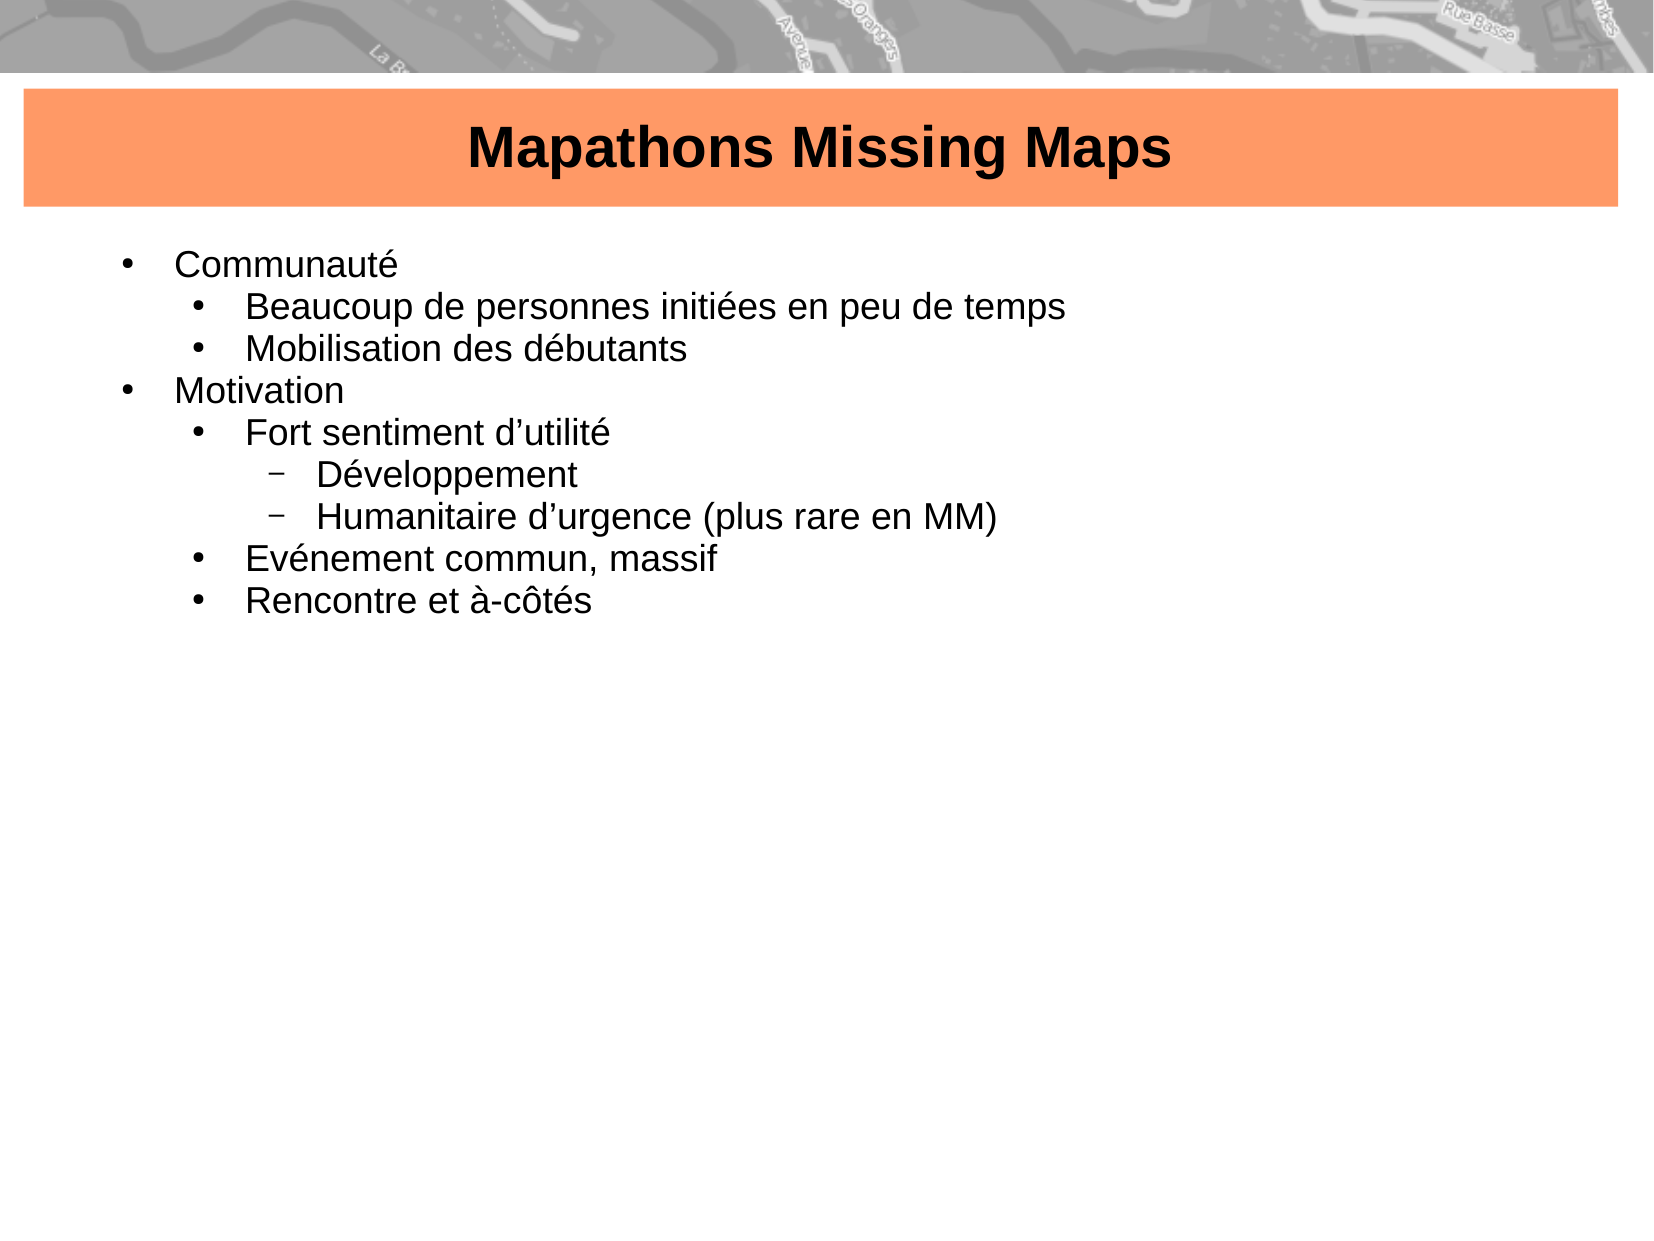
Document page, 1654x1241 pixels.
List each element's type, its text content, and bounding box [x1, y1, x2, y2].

text_box Mapathons Missing Maps [23, 88, 1619, 207]
picture [0, 0, 1654, 73]
table_header [1240, 12, 1653, 77]
table_header [826, 12, 1240, 77]
table_header [413, 12, 826, 77]
table_header [0, 12, 413, 77]
text_box Communauté Beaucoup de personnes initiées en peu de temps Mobilisation des débutants Motivation Fort sentiment d’utilité Développement Humanitaire d’urgence (plus rare en MM) Evénement commun, massif Rencontre et à-côtés [88, 236, 1625, 1211]
